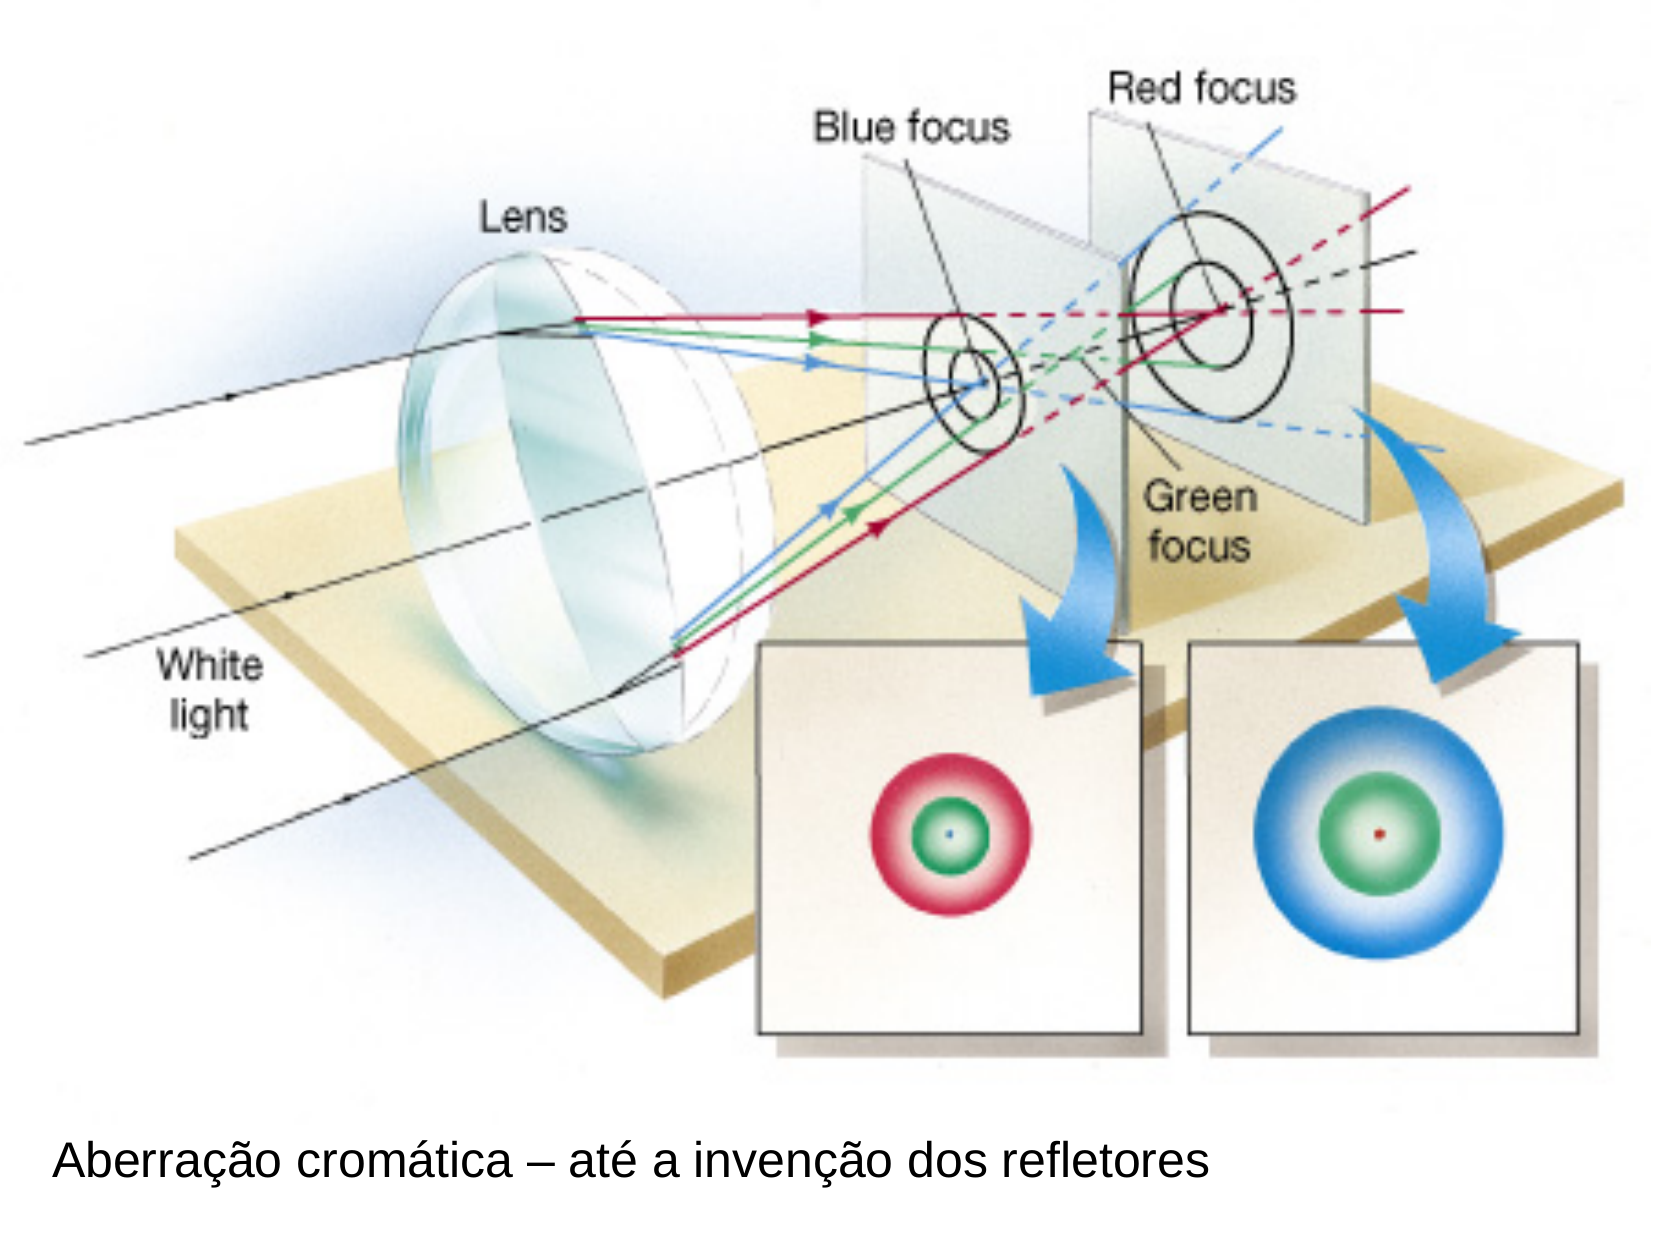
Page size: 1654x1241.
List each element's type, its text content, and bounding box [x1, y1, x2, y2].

text_box Aberração cromática – até a invenção dos refletores [37, 1125, 1654, 1234]
picture [0, 0, 1651, 1126]
